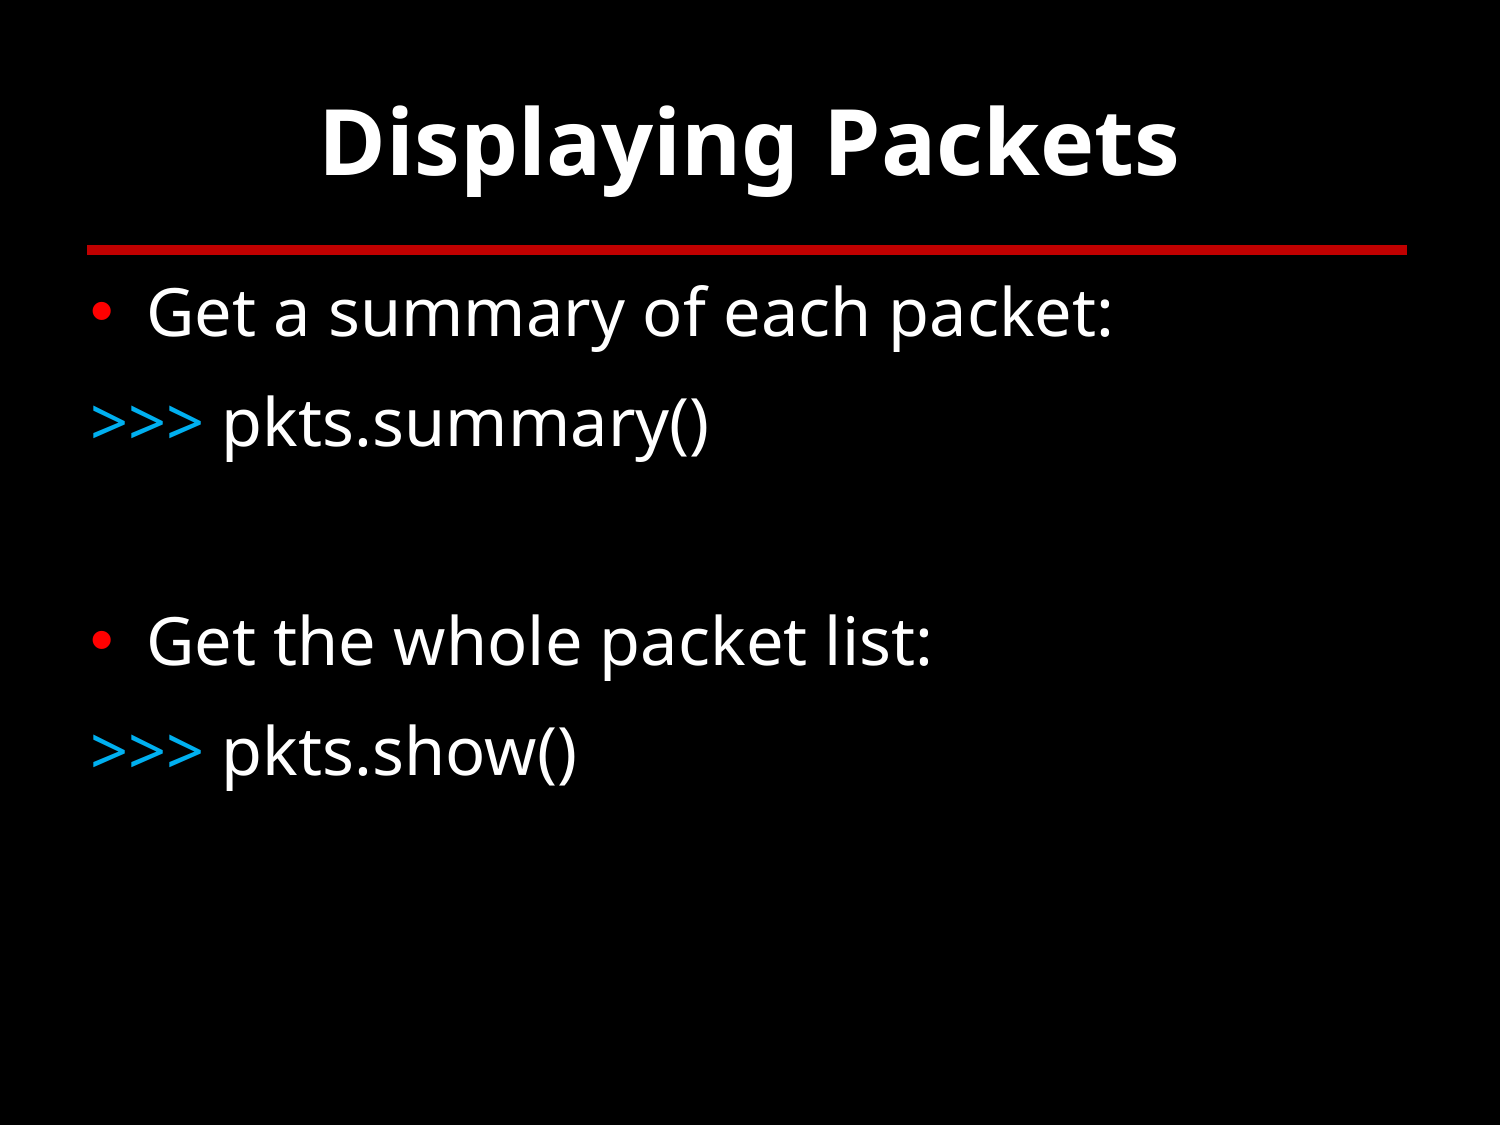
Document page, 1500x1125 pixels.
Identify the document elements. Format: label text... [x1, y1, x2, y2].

title Displaying Packets [75, 45, 1425, 233]
list Get a summary of each packet: >>> pkts.summary() Get the whole packet list: >>> pkts.show() [75, 262, 1425, 1005]
